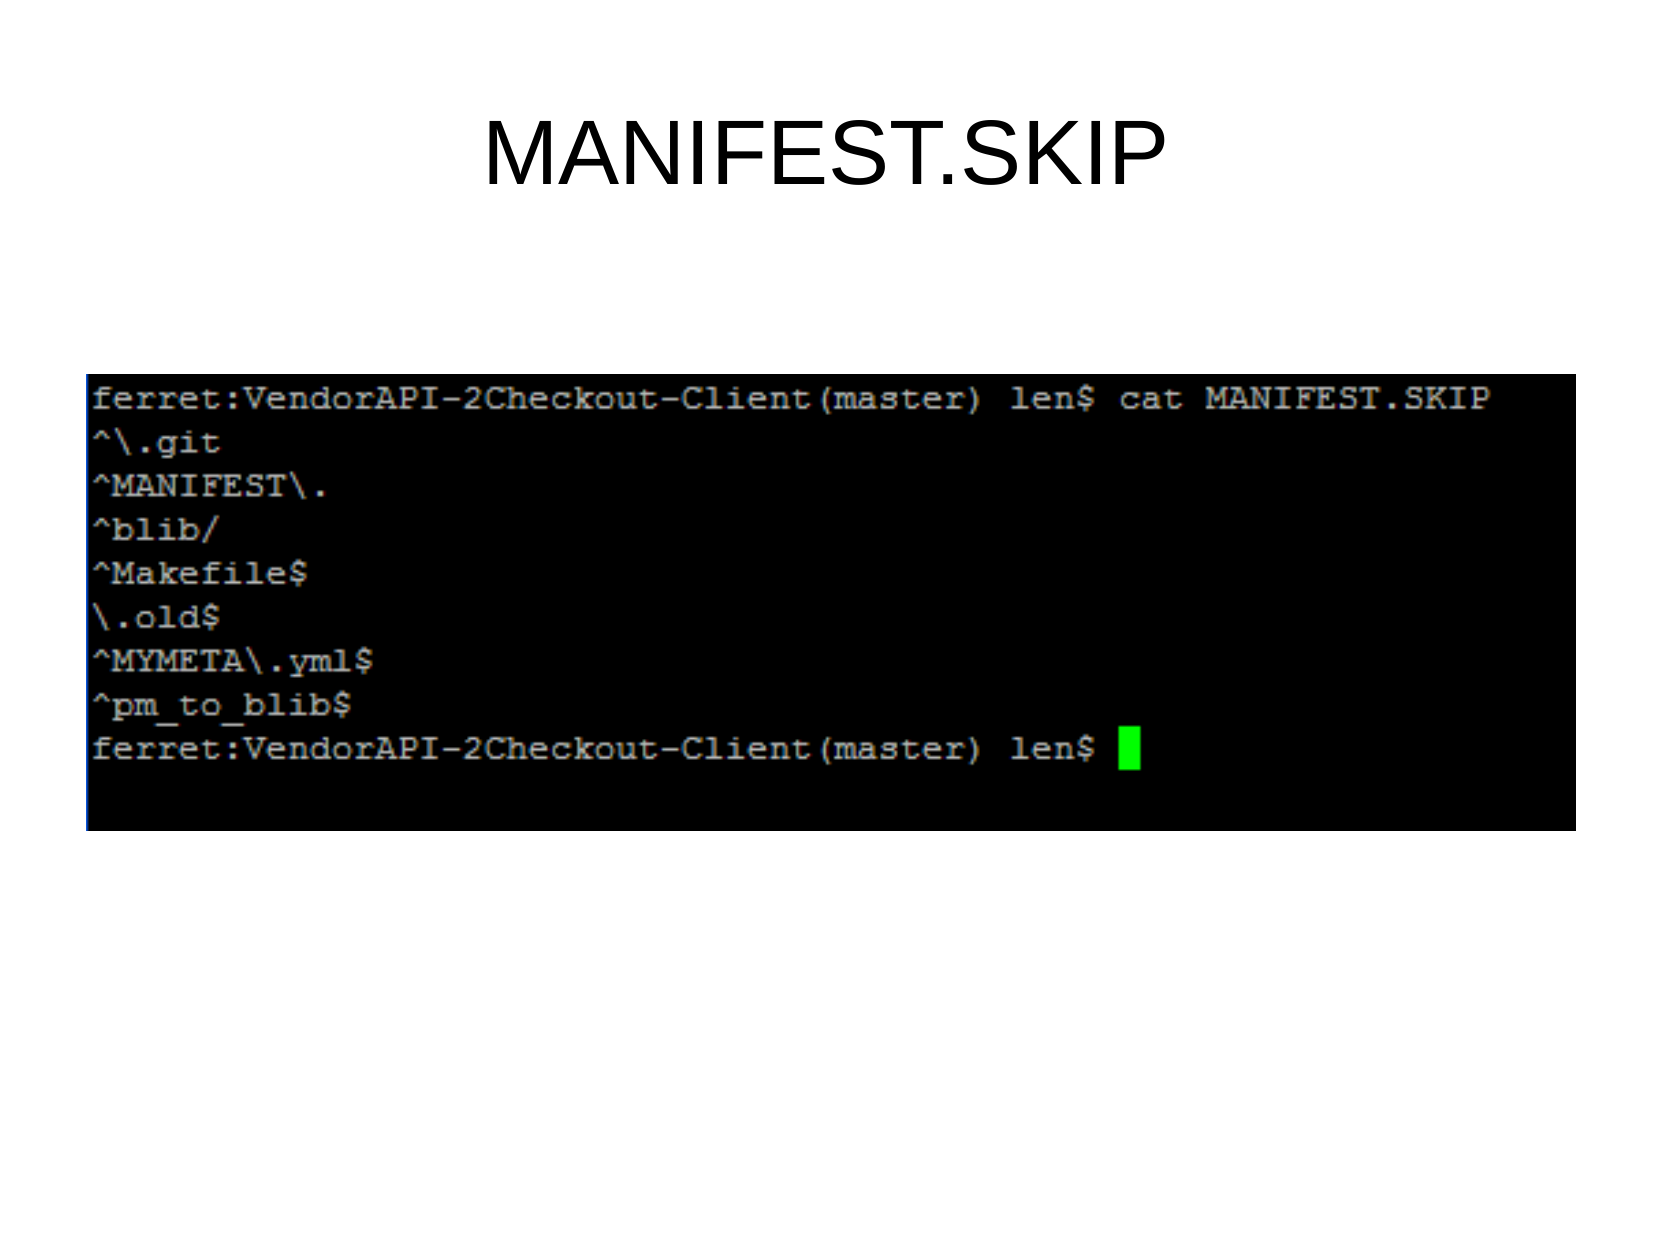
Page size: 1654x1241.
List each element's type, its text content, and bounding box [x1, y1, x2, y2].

title MANIFEST.SKIP [82, 49, 1571, 257]
picture [86, 374, 1576, 831]
